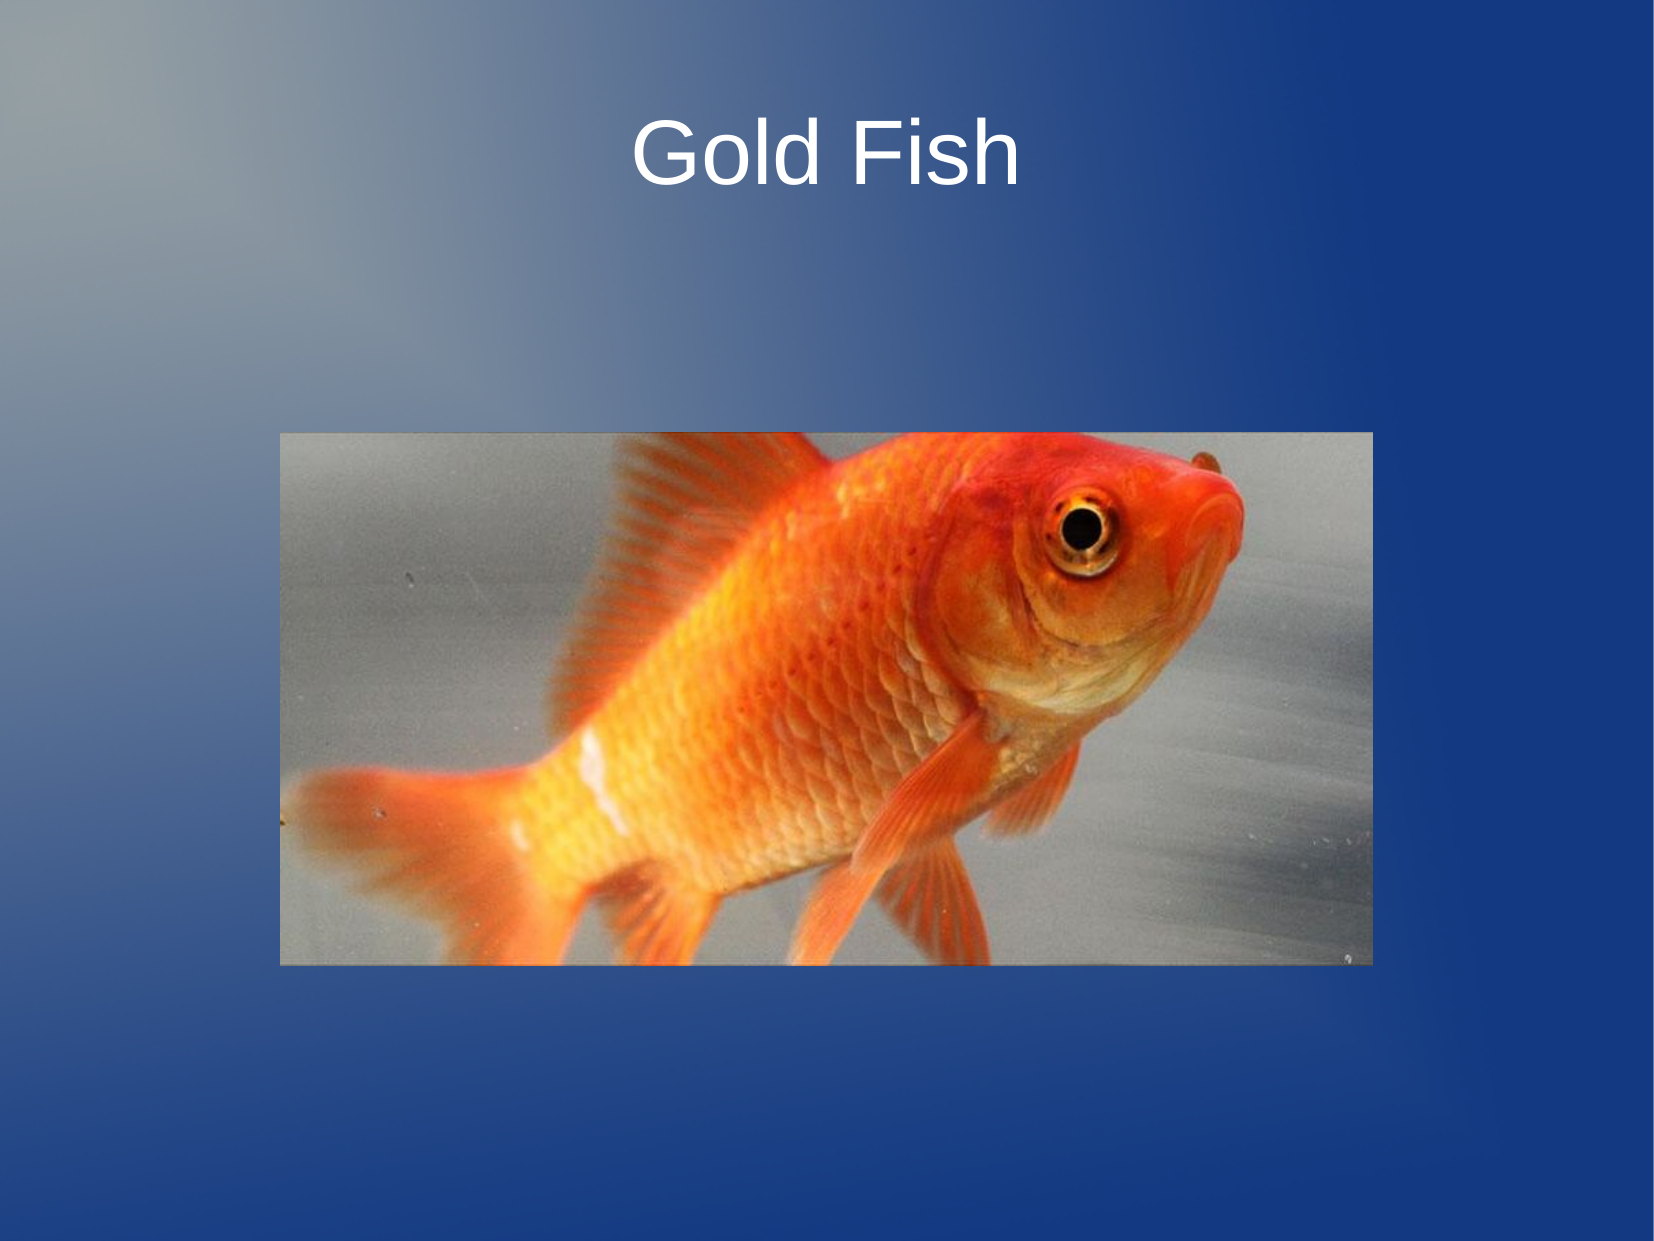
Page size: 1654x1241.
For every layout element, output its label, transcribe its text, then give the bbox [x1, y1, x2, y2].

picture [0, 0, 1654, 1241]
title Gold Fish [82, 49, 1571, 257]
